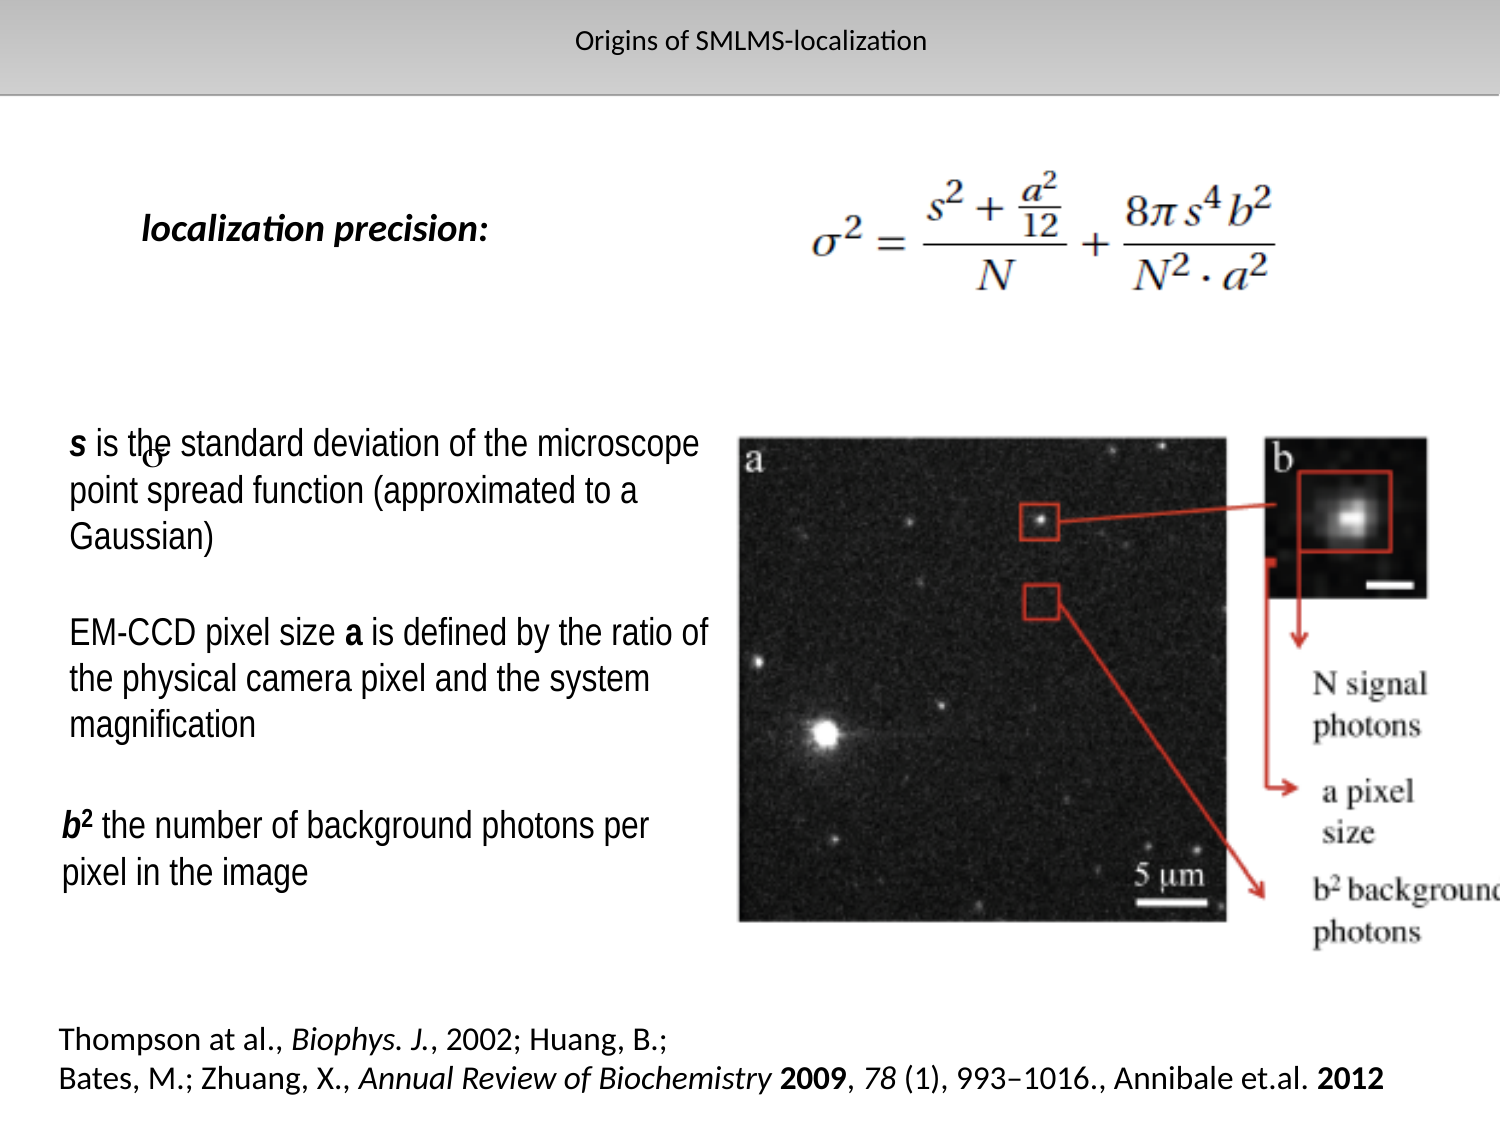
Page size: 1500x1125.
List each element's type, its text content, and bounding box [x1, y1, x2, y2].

picture [728, 425, 1500, 959]
text_box localization precision: [126, 196, 771, 425]
text_box EM-CCD pixel size a is defined by the ratio of the physical camera pixel and the system magnification [54, 599, 728, 753]
title Origins of SMLMS-localization [38, 0, 1465, 90]
text_box s is the standard deviation of the microscope point spread function (approximated to a Gaussian) [54, 411, 734, 584]
text_box b2 the number of background photons per pixel in the image [47, 793, 728, 901]
text_box Thompson at al., Biophys. J., 2002; Huang, B.; Bates, M.; Zhuang, X., Annual Review of Biochemistry 2009, 78 (1), 993–1016., Annibale et.al. 2012 [43, 1009, 1425, 1106]
picture [731, 148, 1332, 355]
